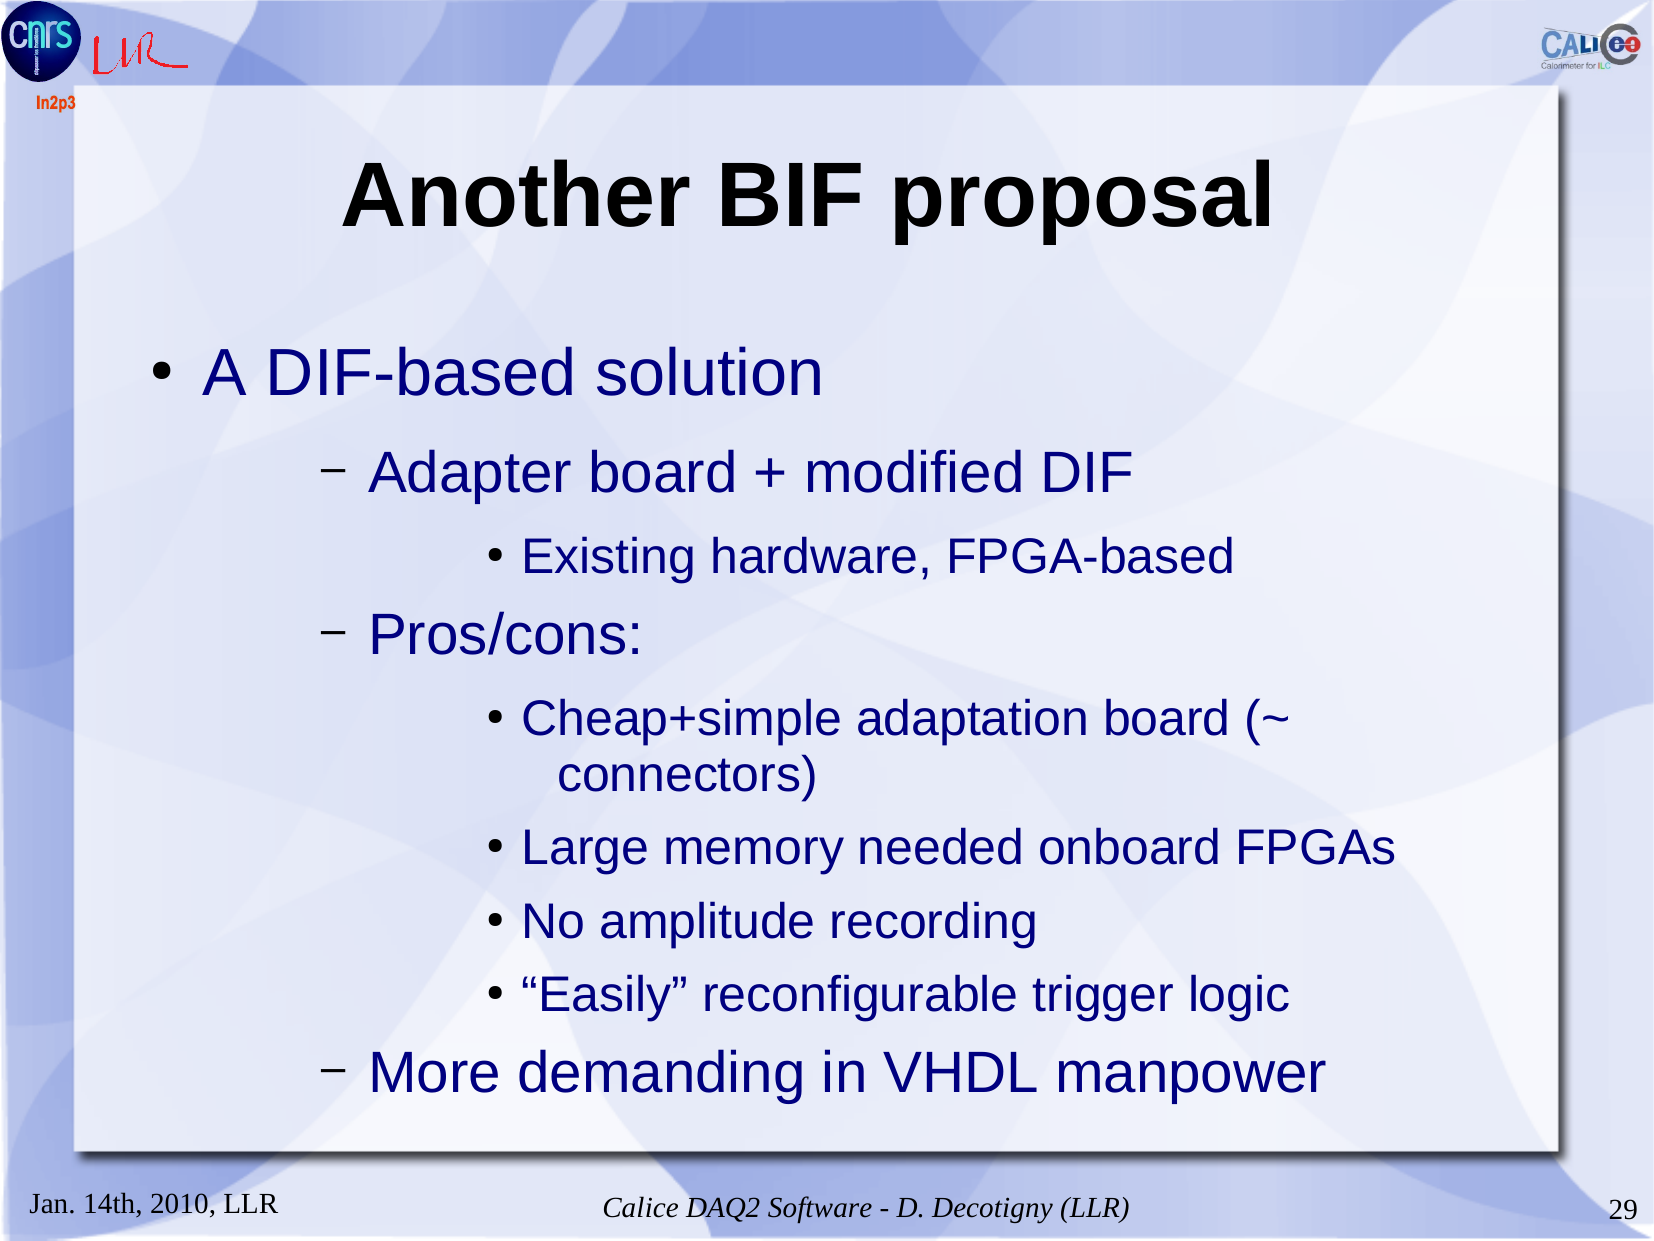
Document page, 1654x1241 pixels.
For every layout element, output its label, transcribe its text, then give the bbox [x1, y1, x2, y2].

title Another BIF proposal [82, 98, 1536, 291]
list A DIF-based solution Adapter board + modified DIF Existing hardware, FPGA-based Pros/cons: Cheap+simple adaptation board (~ connectors) Large memory needed onboard FPGAs No amplitude recording “Easily” reconfigurable trigger logic More demanding in VHDL manpower [131, 335, 1510, 1106]
picture [0, 0, 1654, 1241]
